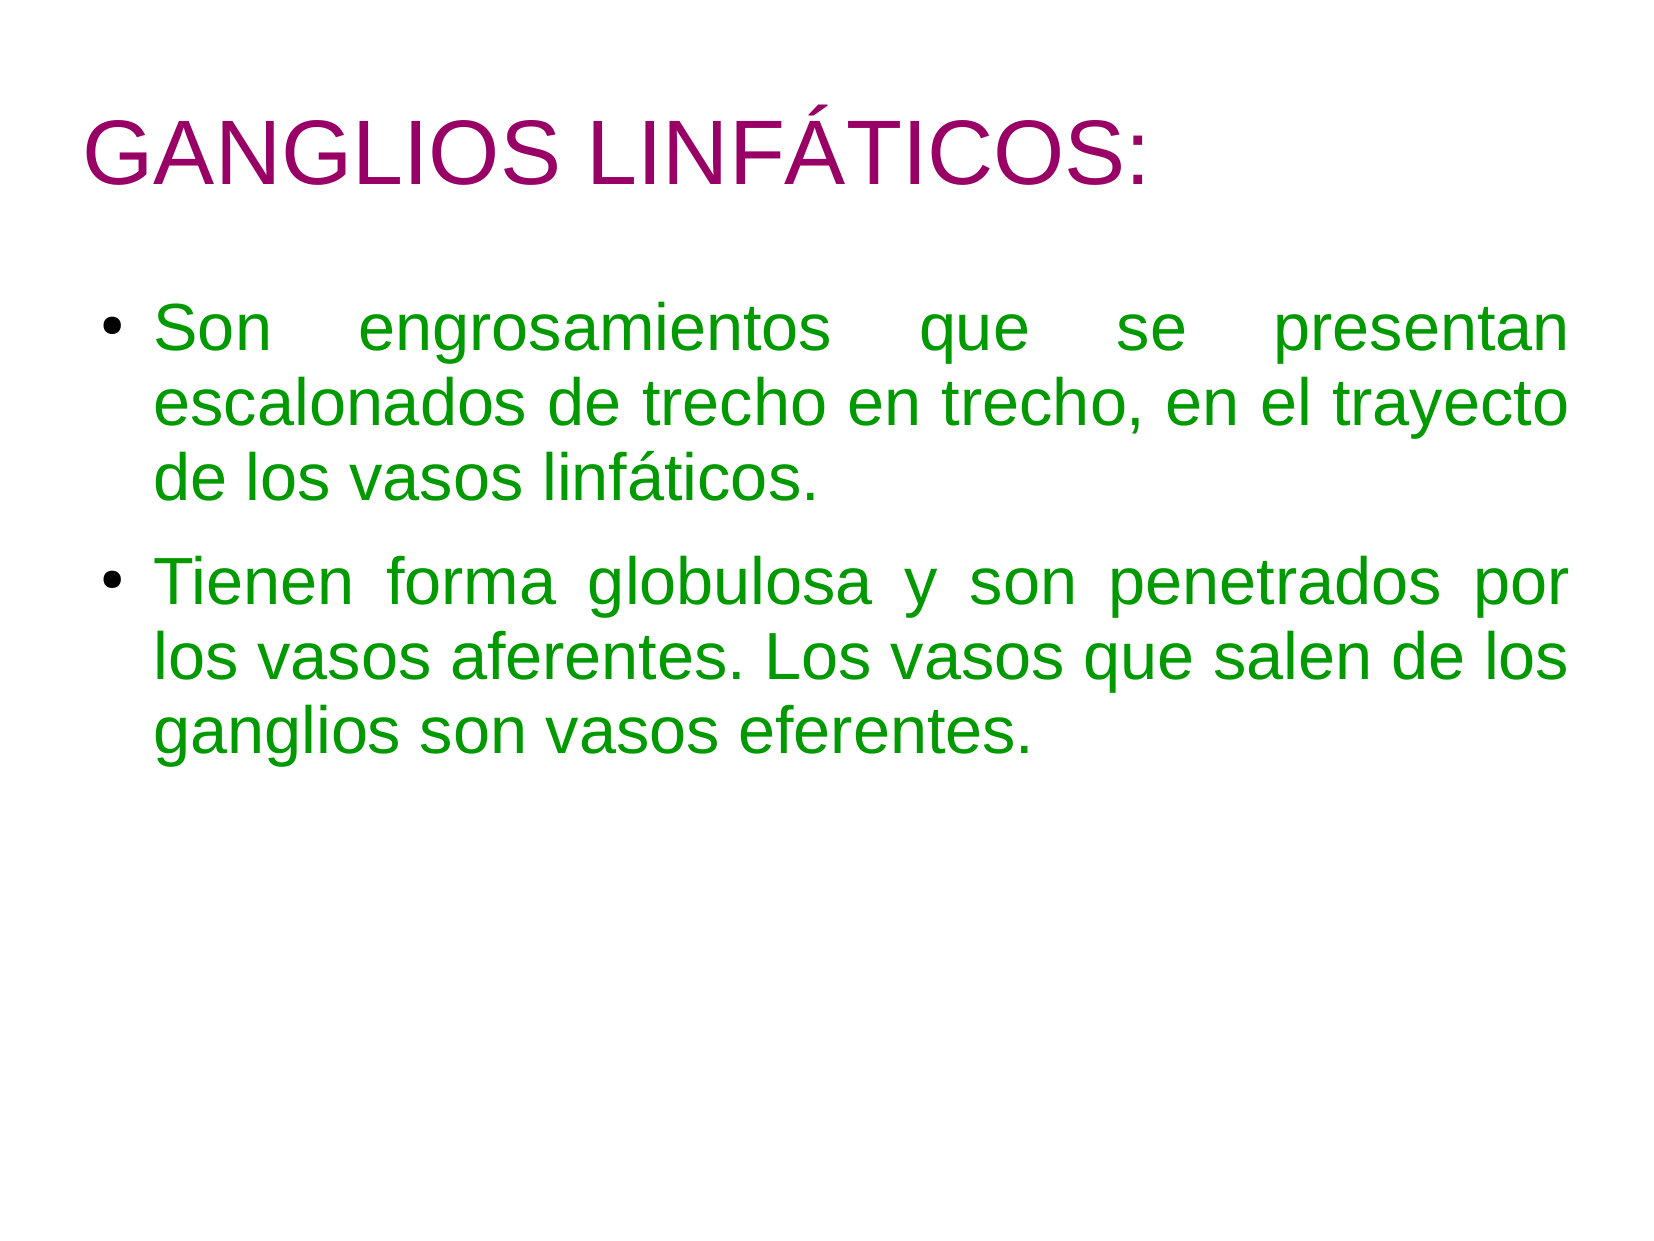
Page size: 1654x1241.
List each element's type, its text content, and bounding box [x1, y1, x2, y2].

list Son engrosamientos que se presentan escalonados de trecho en trecho, en el trayecto de los vasos linfáticos. Tienen forma globulosa y son penetrados por los vasos aferentes. Los vasos que salen de los ganglios son vasos eferentes. [82, 290, 1571, 1010]
title GANGLIOS LINFÁTICOS: [82, 49, 1571, 257]
